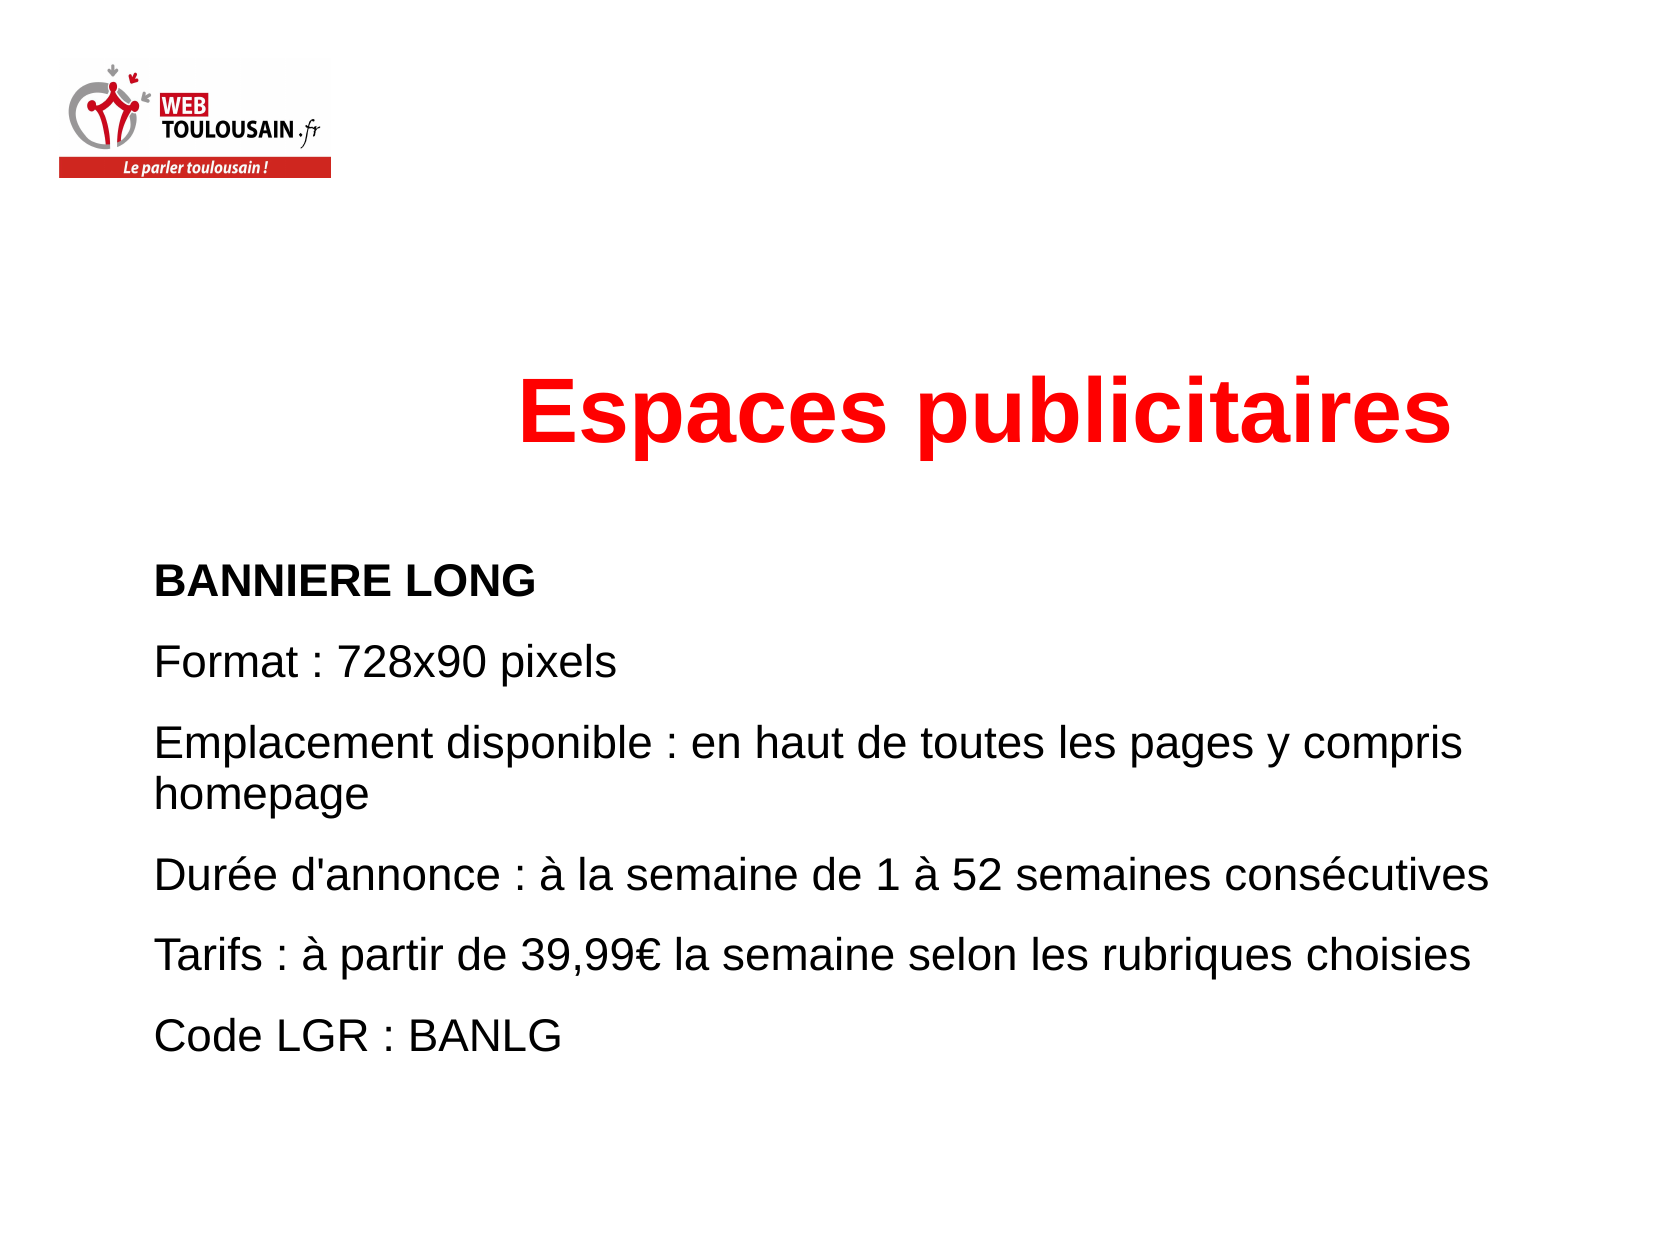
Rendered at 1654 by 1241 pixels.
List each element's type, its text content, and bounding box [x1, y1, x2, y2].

picture [59, 58, 331, 178]
list BANNIERE LONG Format : 728x90 pixels Emplacement disponible : en haut de toutes les pages y compris homepage Durée d'annonce : à la semaine de 1 à 52 semaines consécutives Tarifs : à partir de 39,99€ la semaine selon les rubriques choisies Code LGR : BANLG [82, 555, 1571, 1123]
title Espaces publicitaires [413, 307, 1559, 515]
